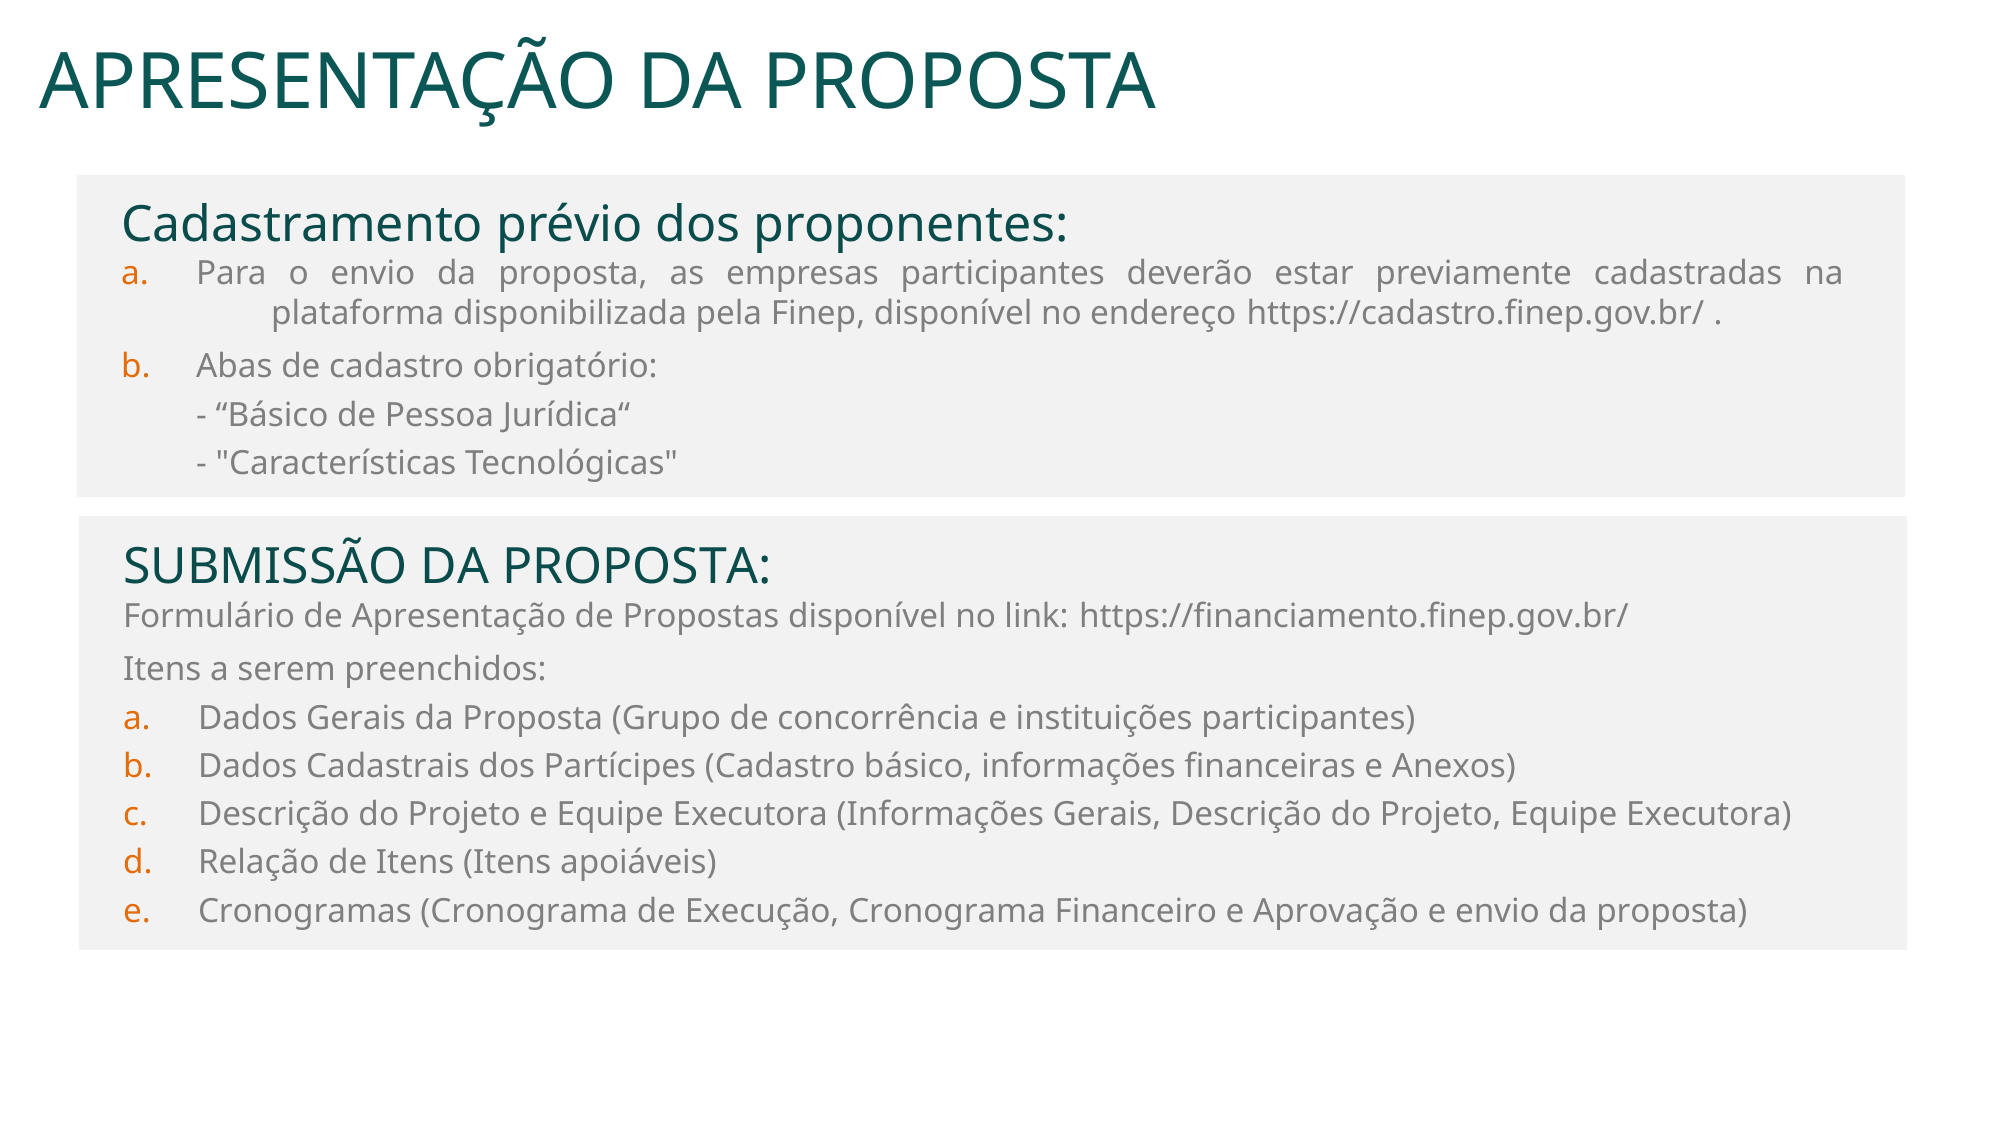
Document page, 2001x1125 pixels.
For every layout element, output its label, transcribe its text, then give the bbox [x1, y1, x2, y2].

text_box Cadastramento prévio dos proponentes: Para o envio da proposta, as empresas participantes deverão estar previamente cadastradas na plataforma disponibilizada pela Finep, disponível no endereço https://cadastro.finep.gov.br/ . Abas de cadastro obrigatório: - “Básico de Pessoa Jurídica“ - "Características Tecnológicas" [106, 183, 1863, 487]
text_box SUBMISSÃO DA PROPOSTA: Formulário de Apresentação de Propostas disponível no link: https://financiamento.finep.gov.br/ Itens a serem preenchidos: Dados Gerais da Proposta (Grupo de concorrência e instituições participantes) Dados Cadastrais dos Partícipes (Cadastro básico, informações financeiras e Anexos) Descrição do Projeto e Equipe Executora (Informações Gerais, Descrição do Projeto, Equipe Executora) Relação de Itens (Itens apoiáveis) Cronogramas (Cronograma de Execução, Cronograma Financeiro e Aprovação e envio da proposta) [108, 526, 1865, 936]
text_box [77, 175, 1905, 497]
text_box APRESENTAÇÃO DA PROPOSTA [25, 22, 1744, 133]
text_box [79, 516, 1907, 950]
